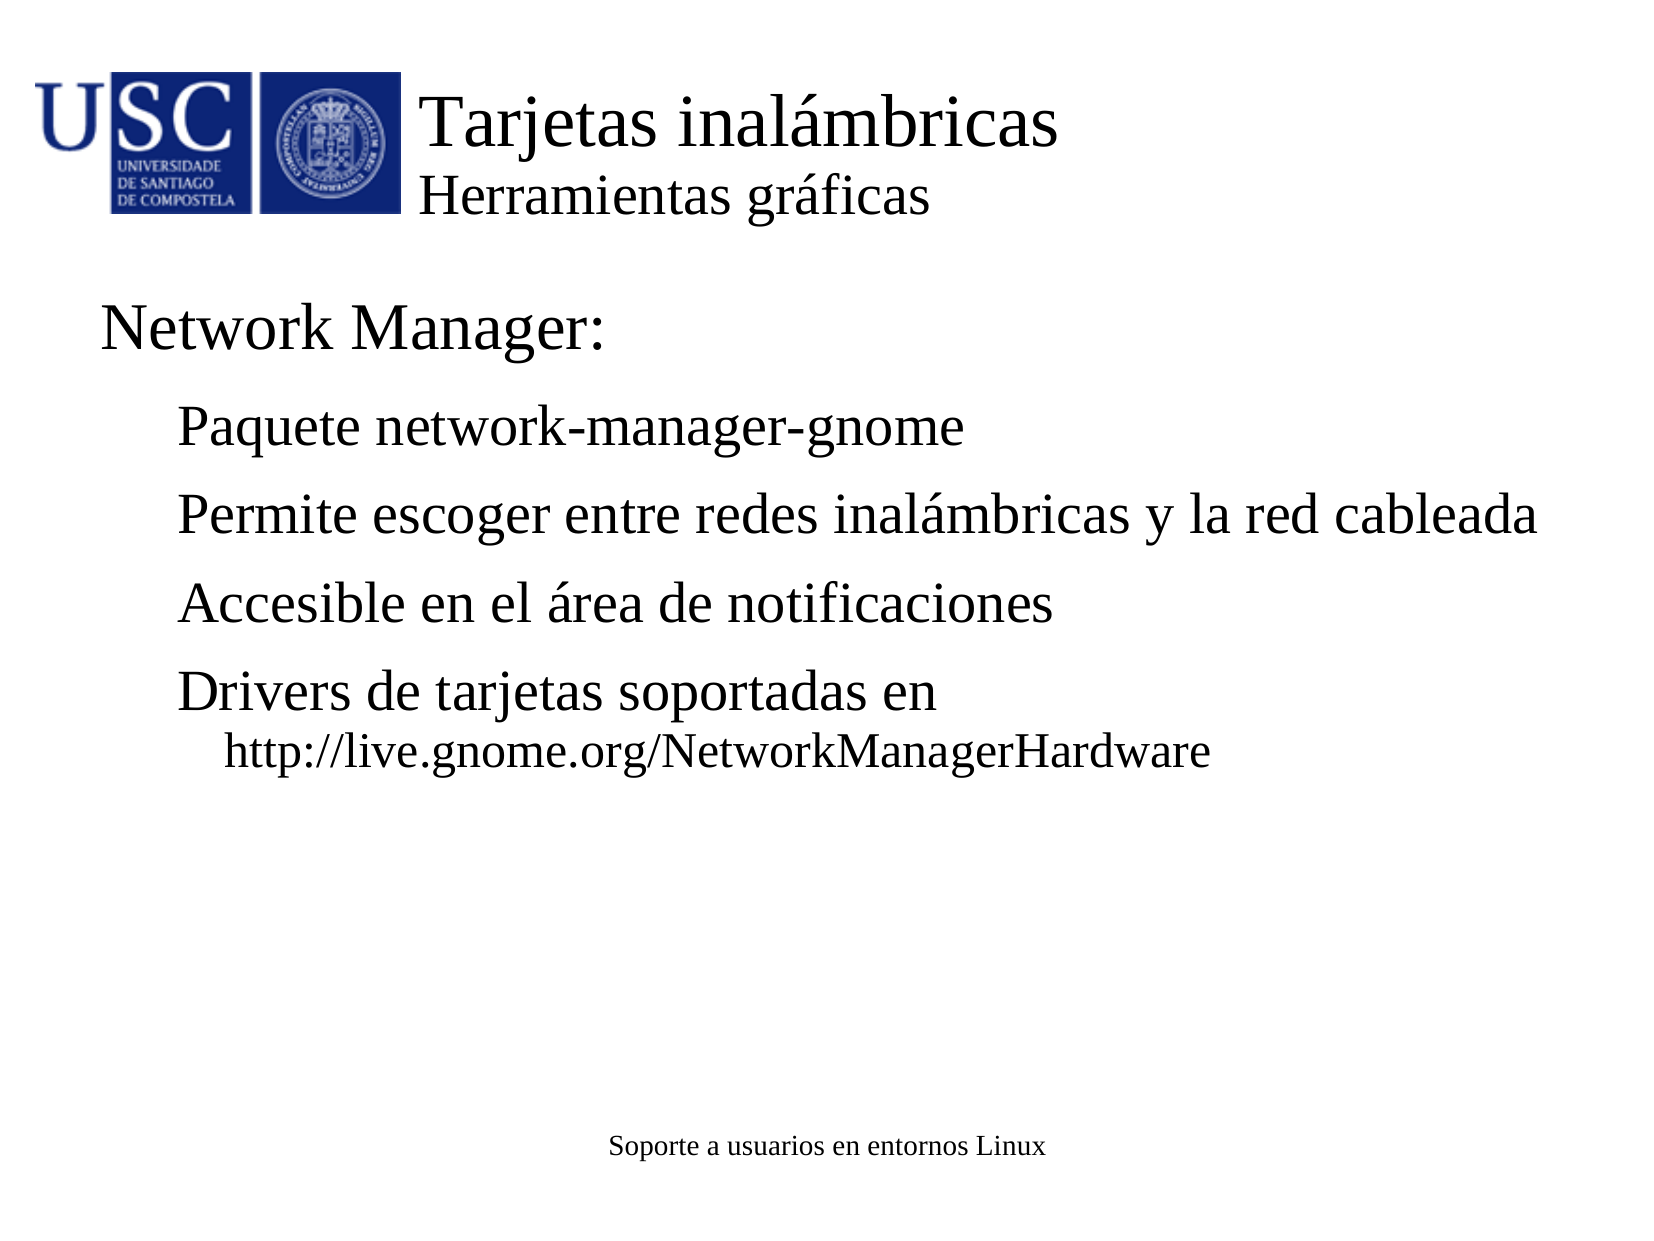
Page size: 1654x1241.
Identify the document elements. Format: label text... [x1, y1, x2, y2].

title Tarjetas inalámbricas Herramientas gráficas [418, 49, 1571, 257]
picture [35, 72, 401, 214]
list Network Manager: Paquete network-manager-gnome Permite escoger entre redes inalámbricas y la red cableada Accesible en el área de notificaciones Drivers de tarjetas soportadas en http://live.gnome.org/NetworkManagerHardware [82, 290, 1571, 1109]
